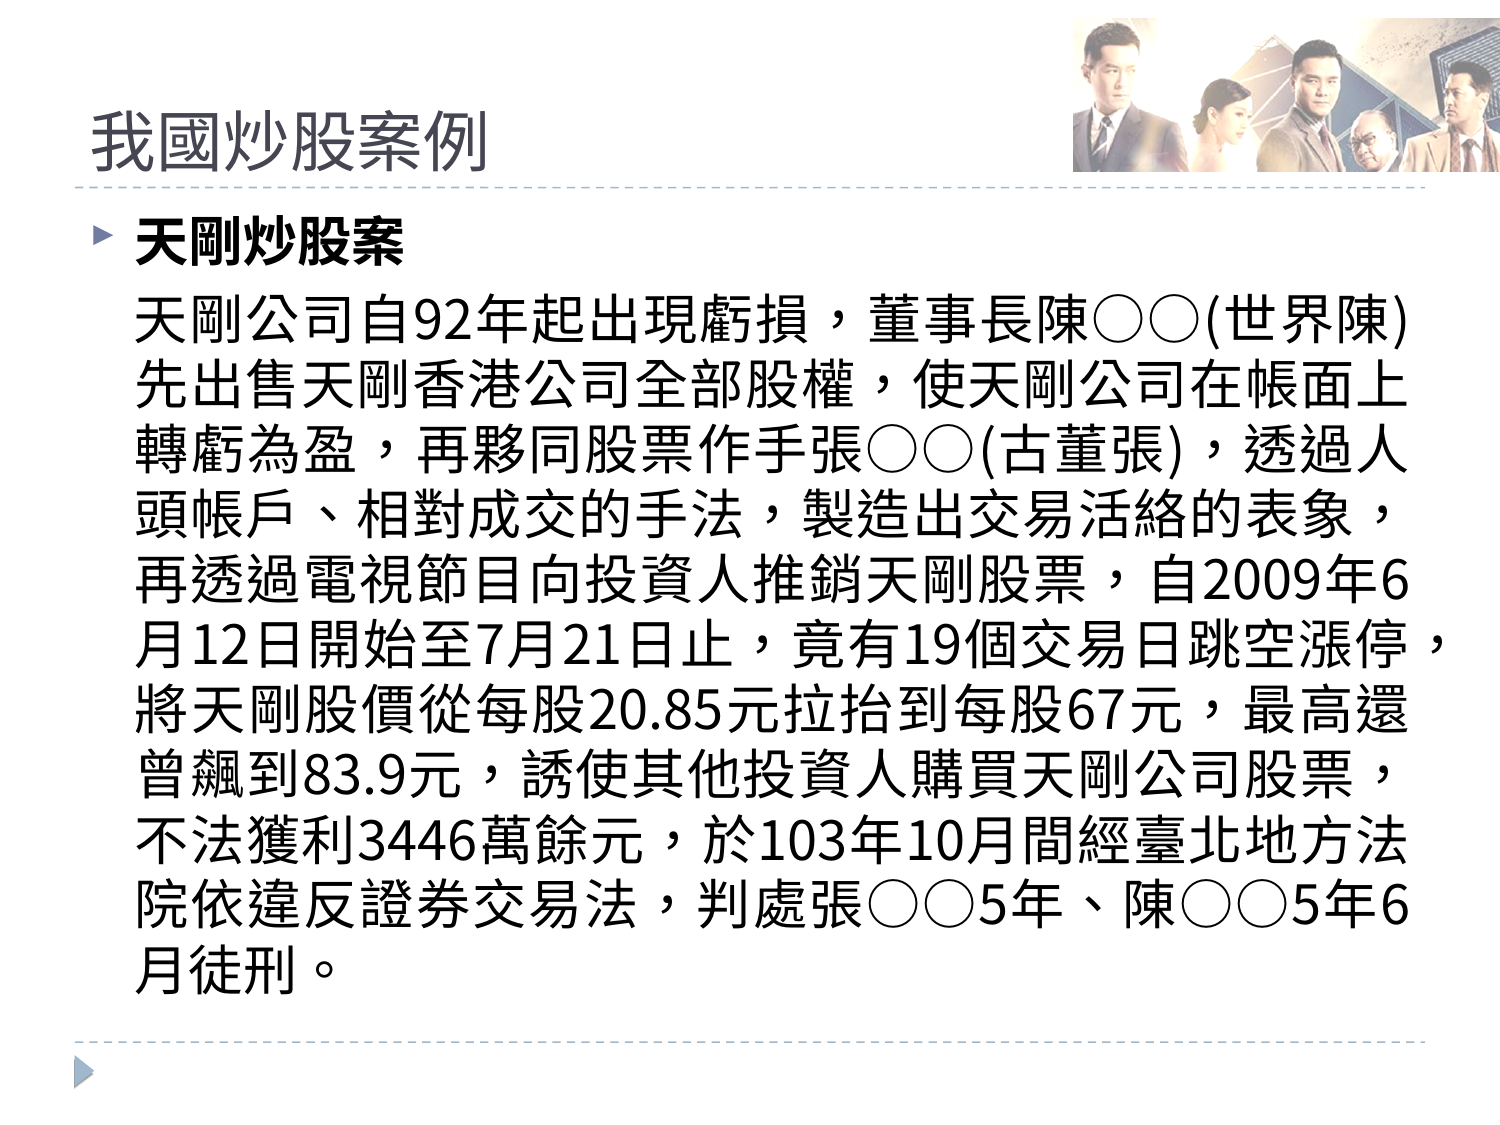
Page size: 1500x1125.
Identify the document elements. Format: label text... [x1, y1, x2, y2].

list 天剛炒股案 天剛公司自92年起出現虧損，董事長陳○○(世界陳)先出售天剛香港公司全部股權，使天剛公司在帳面上轉虧為盈，再夥同股票作手張○○(古董張)，透過人頭帳戶、相對成交的手法，製造出交易活絡的表象，再透過電視節目向投資人推銷天剛股票，自2009年6月12日開始至7月21日止，竟有19個交易日跳空漲停，將天剛股價從每股20.85元拉抬到每股67元，最高還曾飆到83.9元，誘使其他投資人購買天剛公司股票，不法獲利3446萬餘元，於103年10月間經臺北地方法院依違反證券交易法，判處張○○5年、陳○○5年6月徒刑。 [75, 200, 1425, 1010]
picture [1073, 18, 1500, 172]
title 我國炒股案例 [75, 24, 1425, 188]
